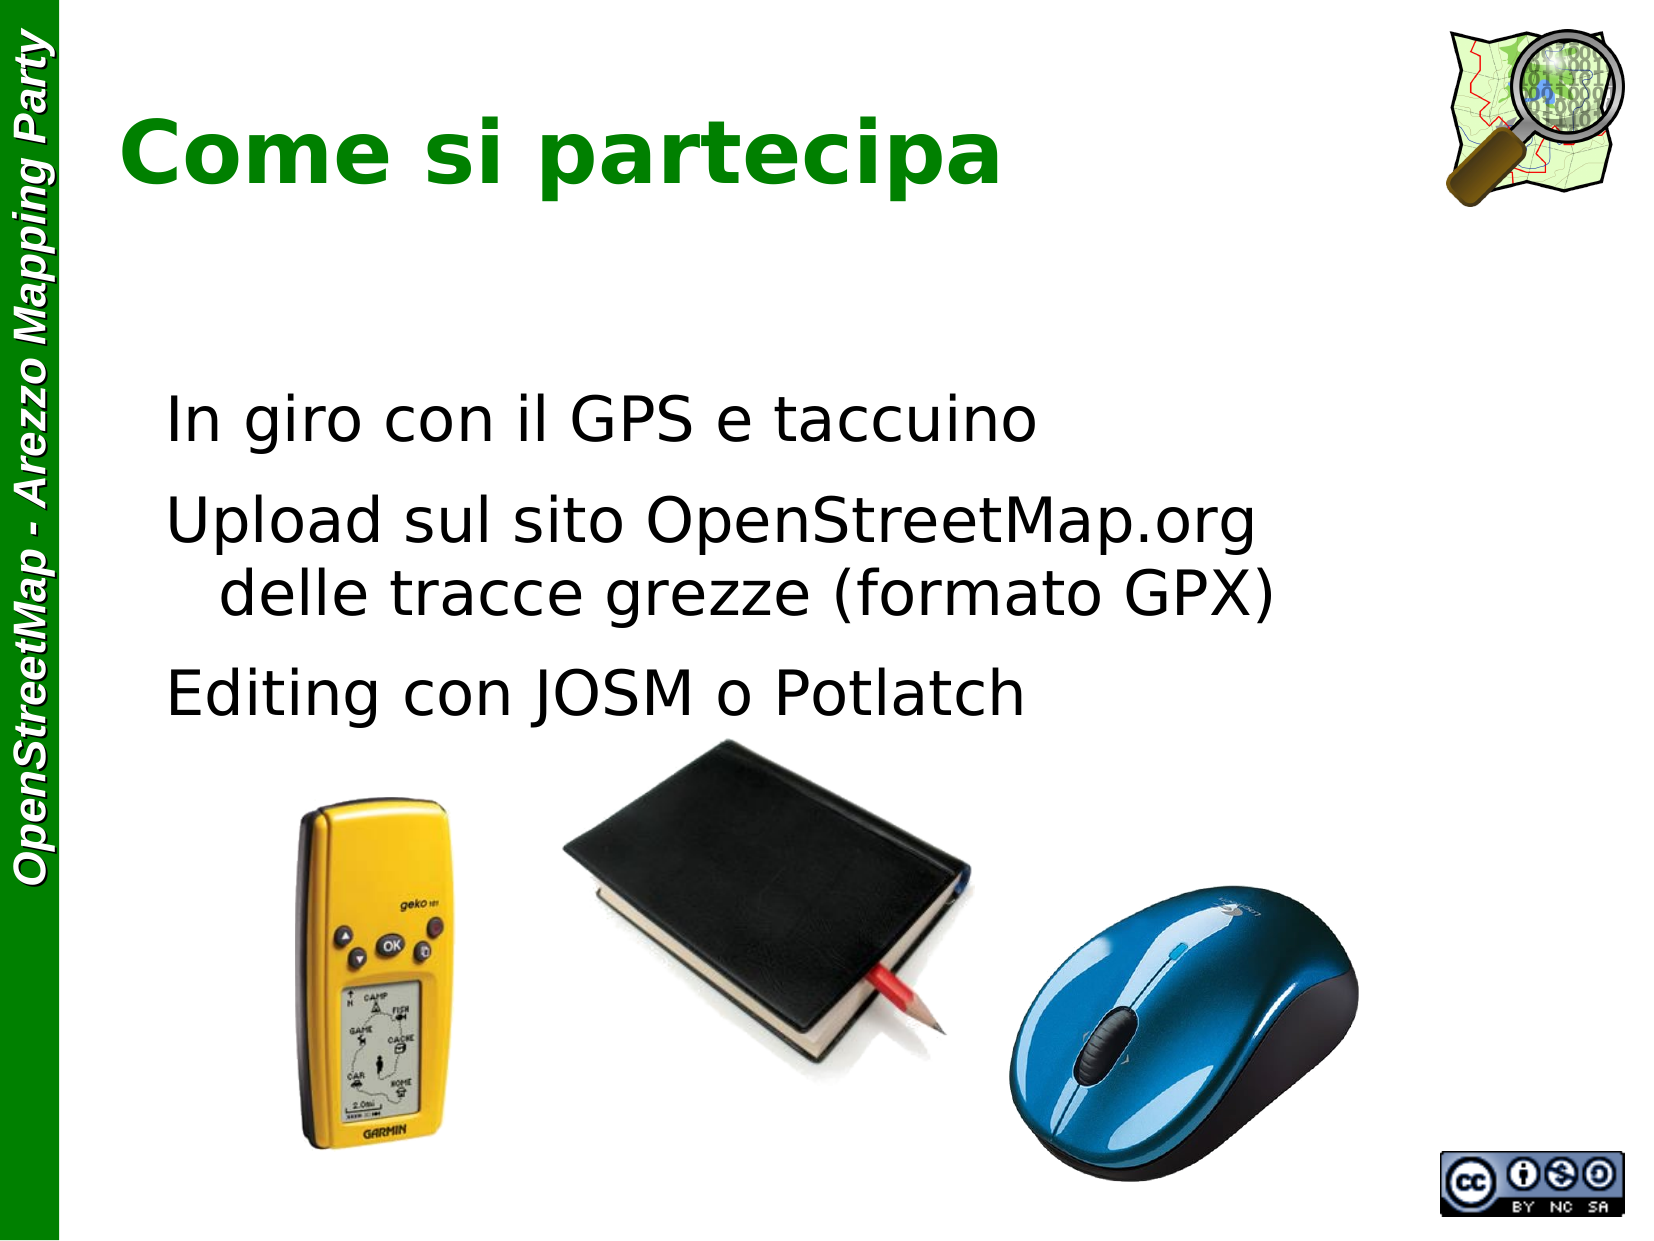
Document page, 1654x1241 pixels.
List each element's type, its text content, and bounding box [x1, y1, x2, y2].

title Come si partecipa [118, 56, 1306, 249]
picture [1446, 29, 1625, 207]
list In giro con il GPS e taccuino Upload sul sito OpenStreetMap.org delle tracce grezze (formato GPX) Editing con JOSM o Potlatch [147, 383, 1571, 1109]
picture [1440, 1151, 1625, 1217]
picture [295, 797, 456, 1152]
picture [1009, 885, 1359, 1182]
picture [561, 738, 975, 1086]
